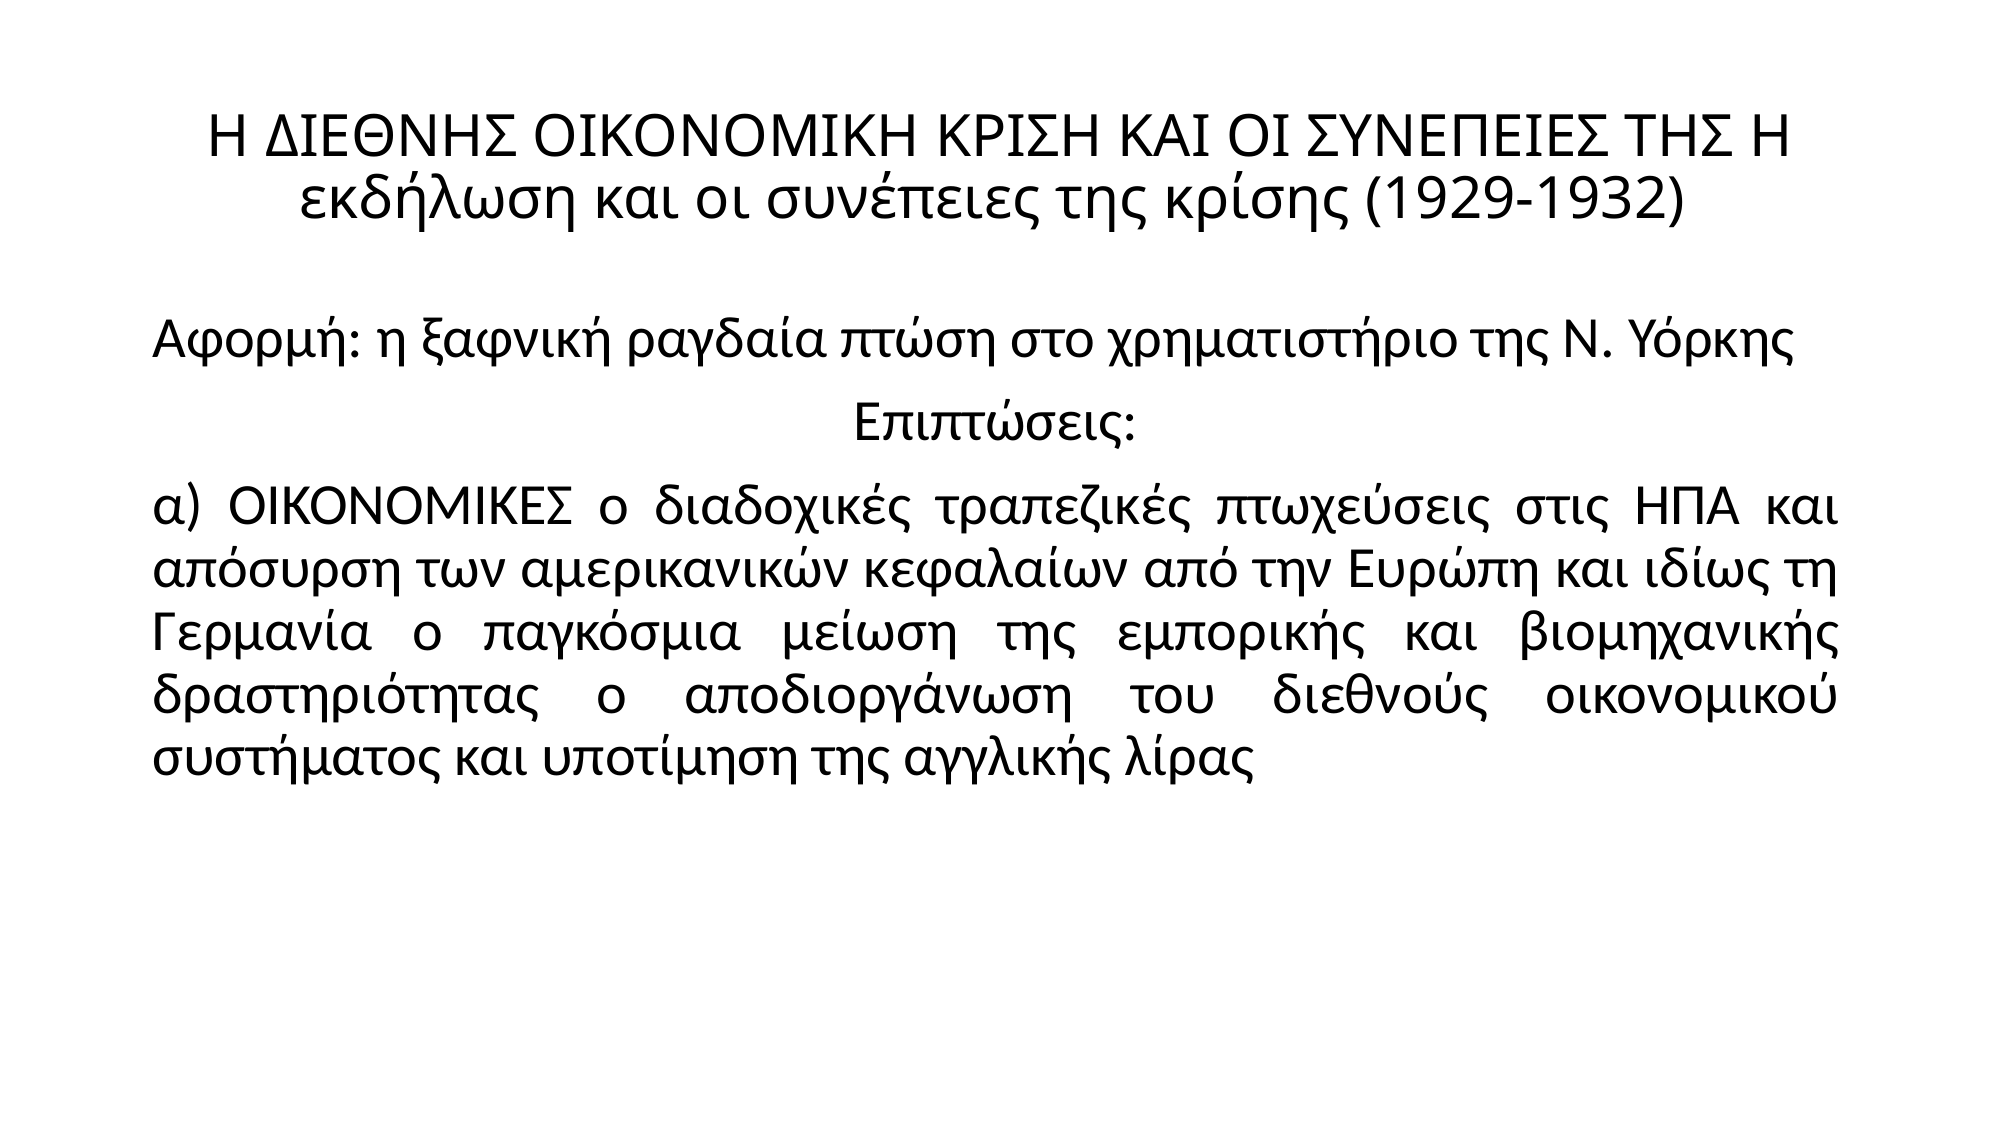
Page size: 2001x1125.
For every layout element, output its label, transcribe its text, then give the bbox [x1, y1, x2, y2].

list Αφορμή: η ξαφνική ραγδαία πτώση στο χρηματιστήριο της Ν. Υόρκης Επιπτώσεις: α) ΟΙΚΟΝΟΜΙΚΕΣ o διαδοχικές τραπεζικές πτωχεύσεις στις ΗΠΑ και απόσυρση των αμερικανικών κεφαλαίων από την Ευρώπη και ιδίως τη Γερμανία o παγκόσμια μείωση της εμπορικής και βιομηχανικής δραστηριότητας o αποδιοργάνωση του διεθνούς οικονομικού συστήματος και υποτίμηση της αγγλικής λίρας [137, 299, 1863, 1014]
title Η ΔΙΕΘΝΗΣ ΟΙΚΟΝΟΜΙΚΗ ΚΡΙΣΗ ΚΑΙ ΟΙ ΣΥΝΕΠΕΙΕΣ ΤΗΣ Η εκδήλωση και οι συνέπειες της κρίσης (1929-1932) [137, 59, 1863, 278]
